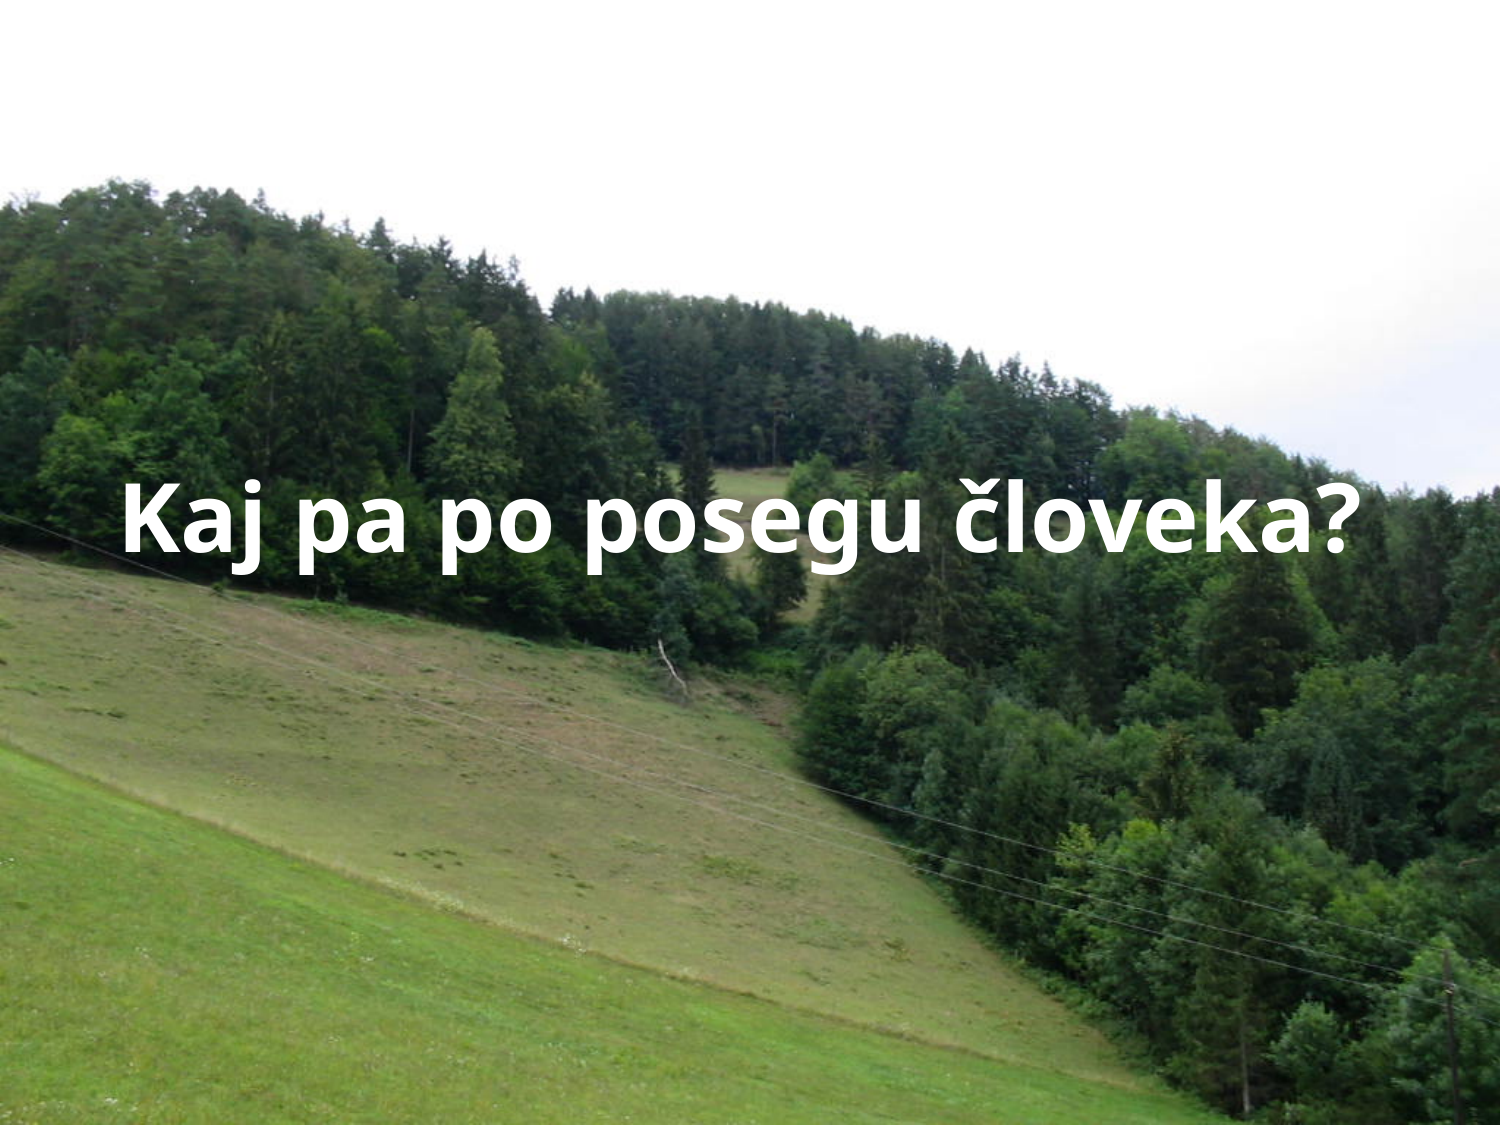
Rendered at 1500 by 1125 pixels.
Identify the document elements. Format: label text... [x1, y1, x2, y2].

picture [0, 0, 1500, 1125]
title Kaj pa po posegu človeka? [64, 420, 1415, 609]
